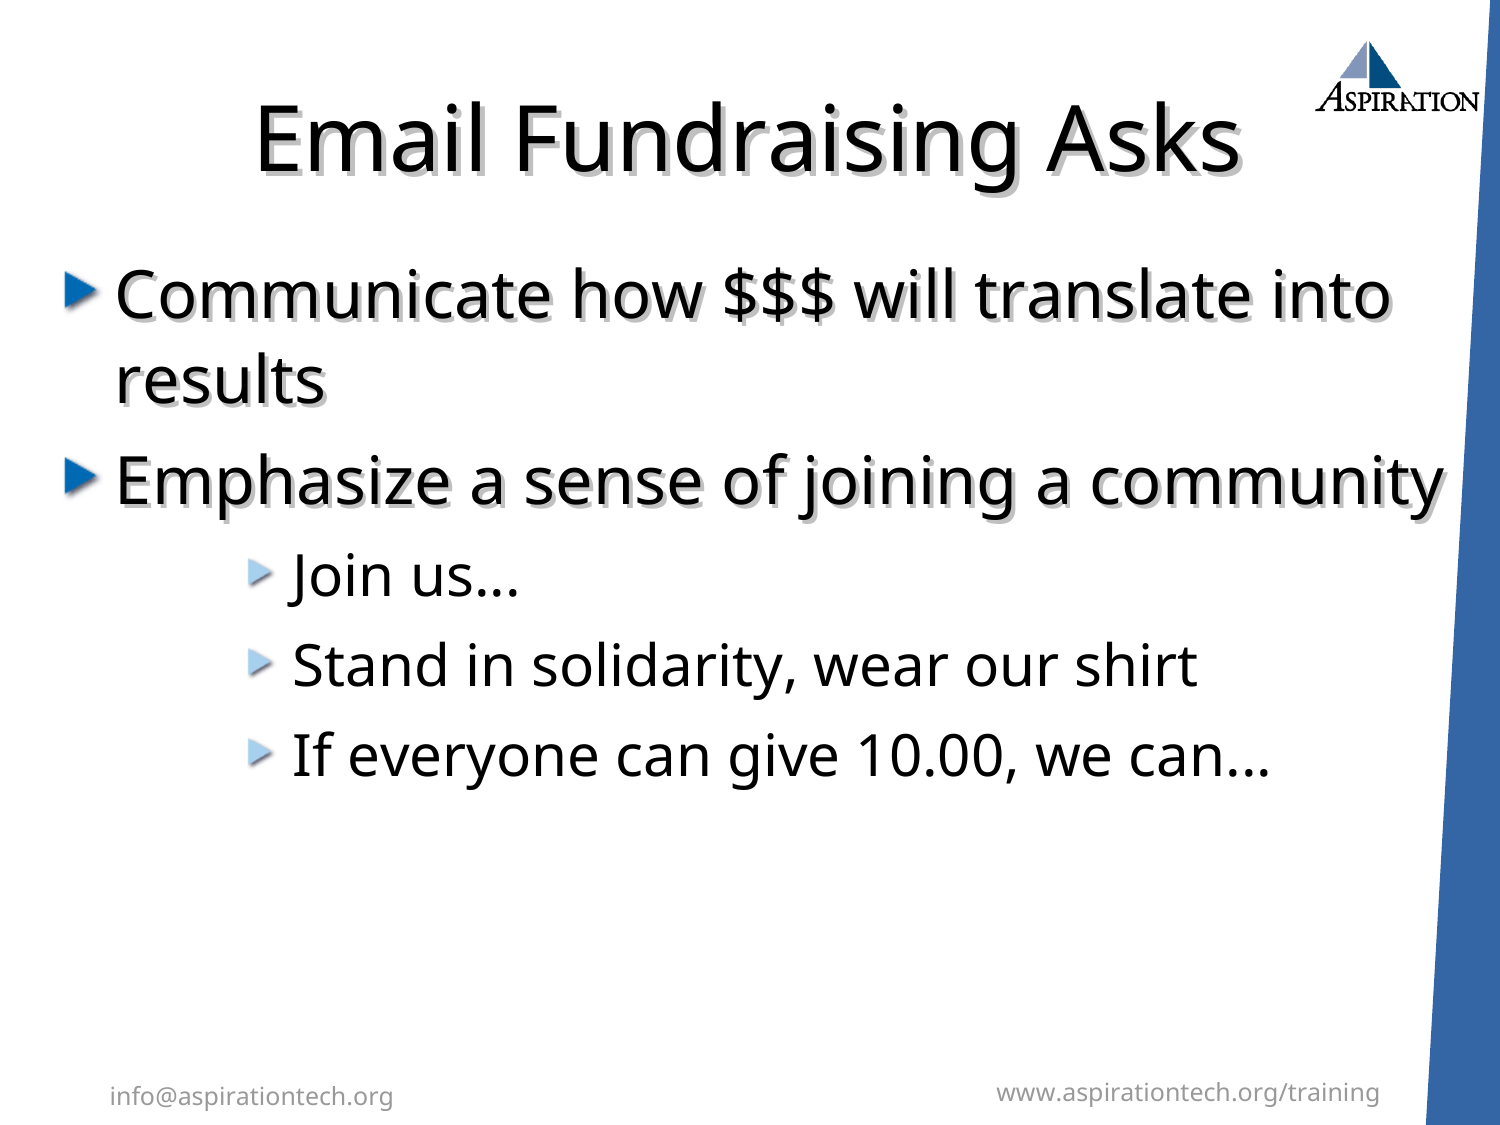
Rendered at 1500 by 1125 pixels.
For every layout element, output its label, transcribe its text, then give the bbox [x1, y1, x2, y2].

list Communicate how $$$ will translate into results Emphasize a sense of joining a community Join us... Stand in solidarity, wear our shirt If everyone can give 10.00, we can... [49, 247, 1448, 901]
picture [1448, 41, 1480, 120]
title Email Fundraising Asks [49, 37, 1448, 224]
